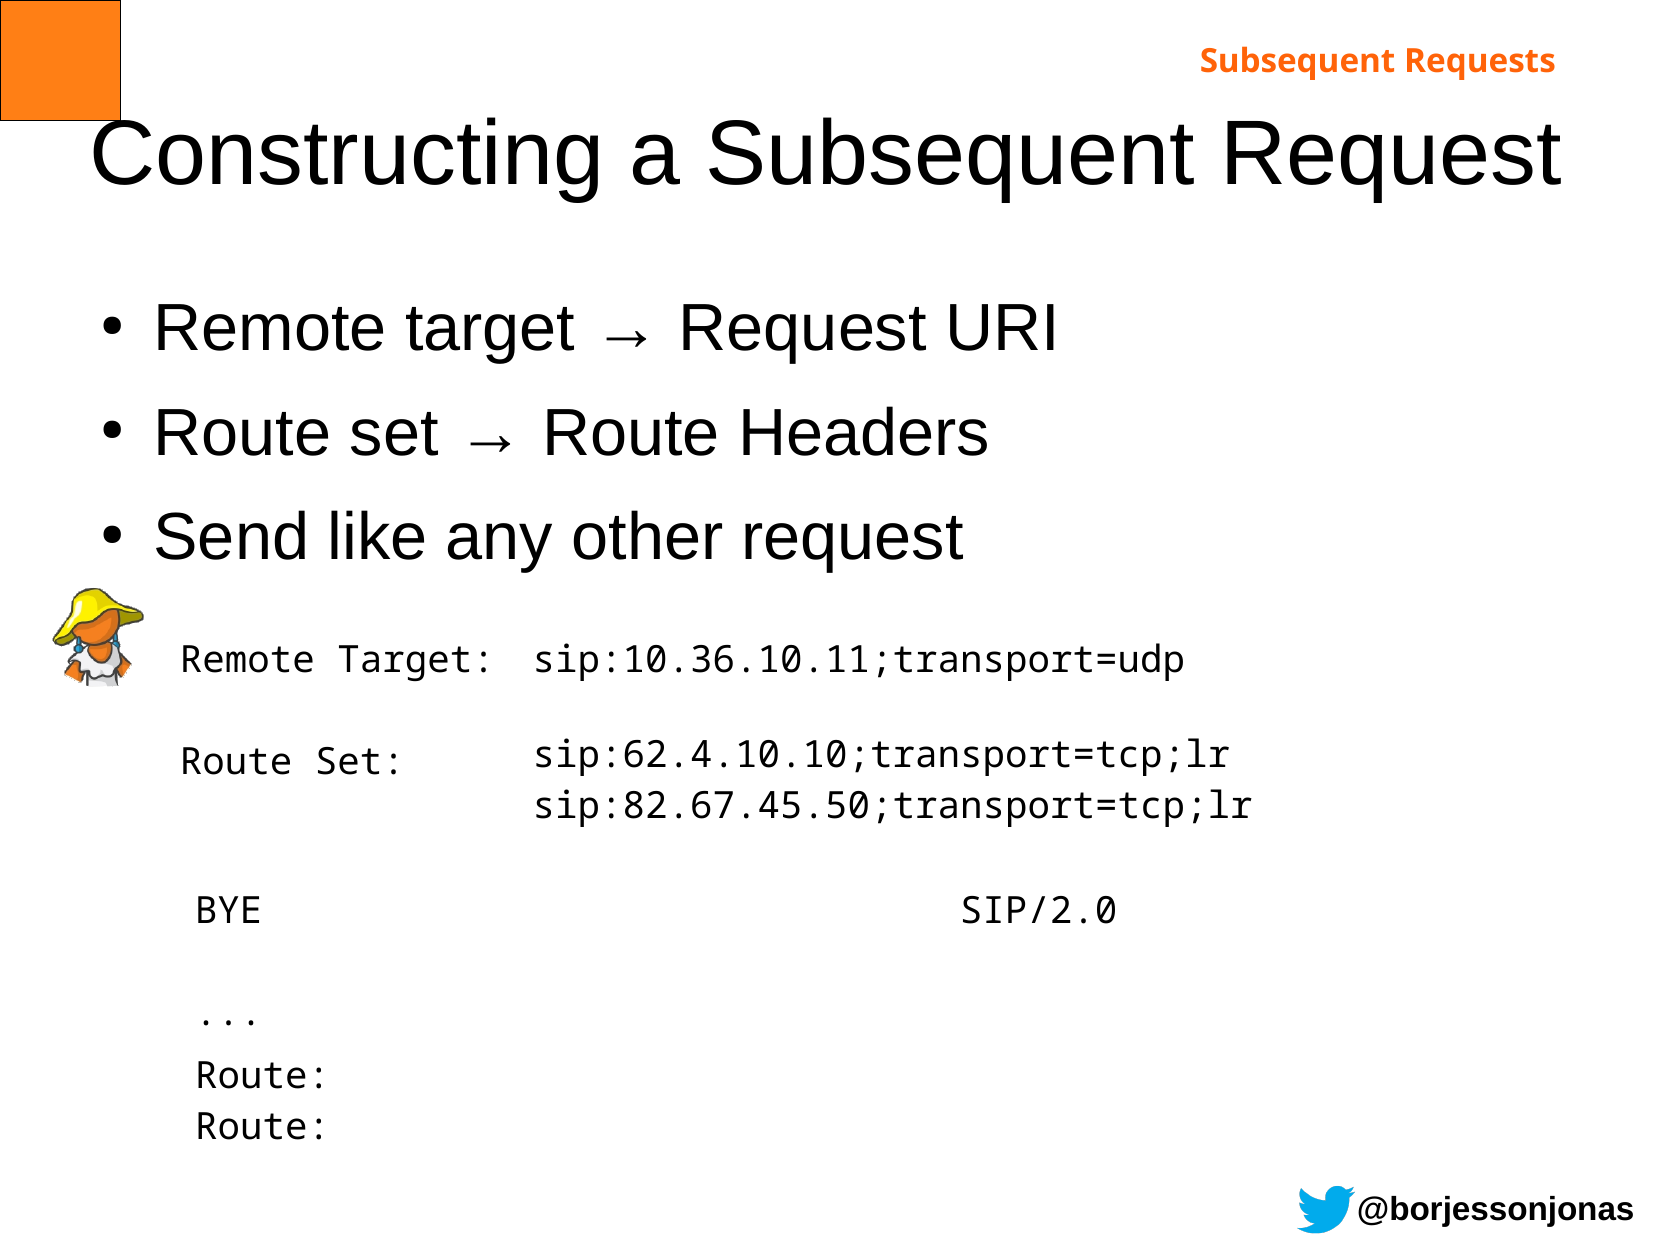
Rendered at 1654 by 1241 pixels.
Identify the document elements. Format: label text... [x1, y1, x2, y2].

text_box sip:10.36.10.11;transport=udp [517, 625, 1201, 684]
picture [1277, 1160, 1375, 1241]
text_box sip:62.4.10.10;transport=tcp;lr sip:82.67.45.50;transport=tcp;lr [517, 720, 1283, 822]
text_box Route: Route: [180, 1040, 346, 1143]
text_box Subsequent Requests [1185, 30, 1622, 100]
picture [45, 584, 151, 691]
title Constructing a Subsequent Request [82, 49, 1571, 257]
list Remote target → Request URI Route set → Route Headers Send like any other request [82, 290, 1571, 1109]
text_box Remote Target: Route Set: [165, 625, 541, 811]
text_box BYE SIP/2.0 ... [180, 875, 1236, 1109]
